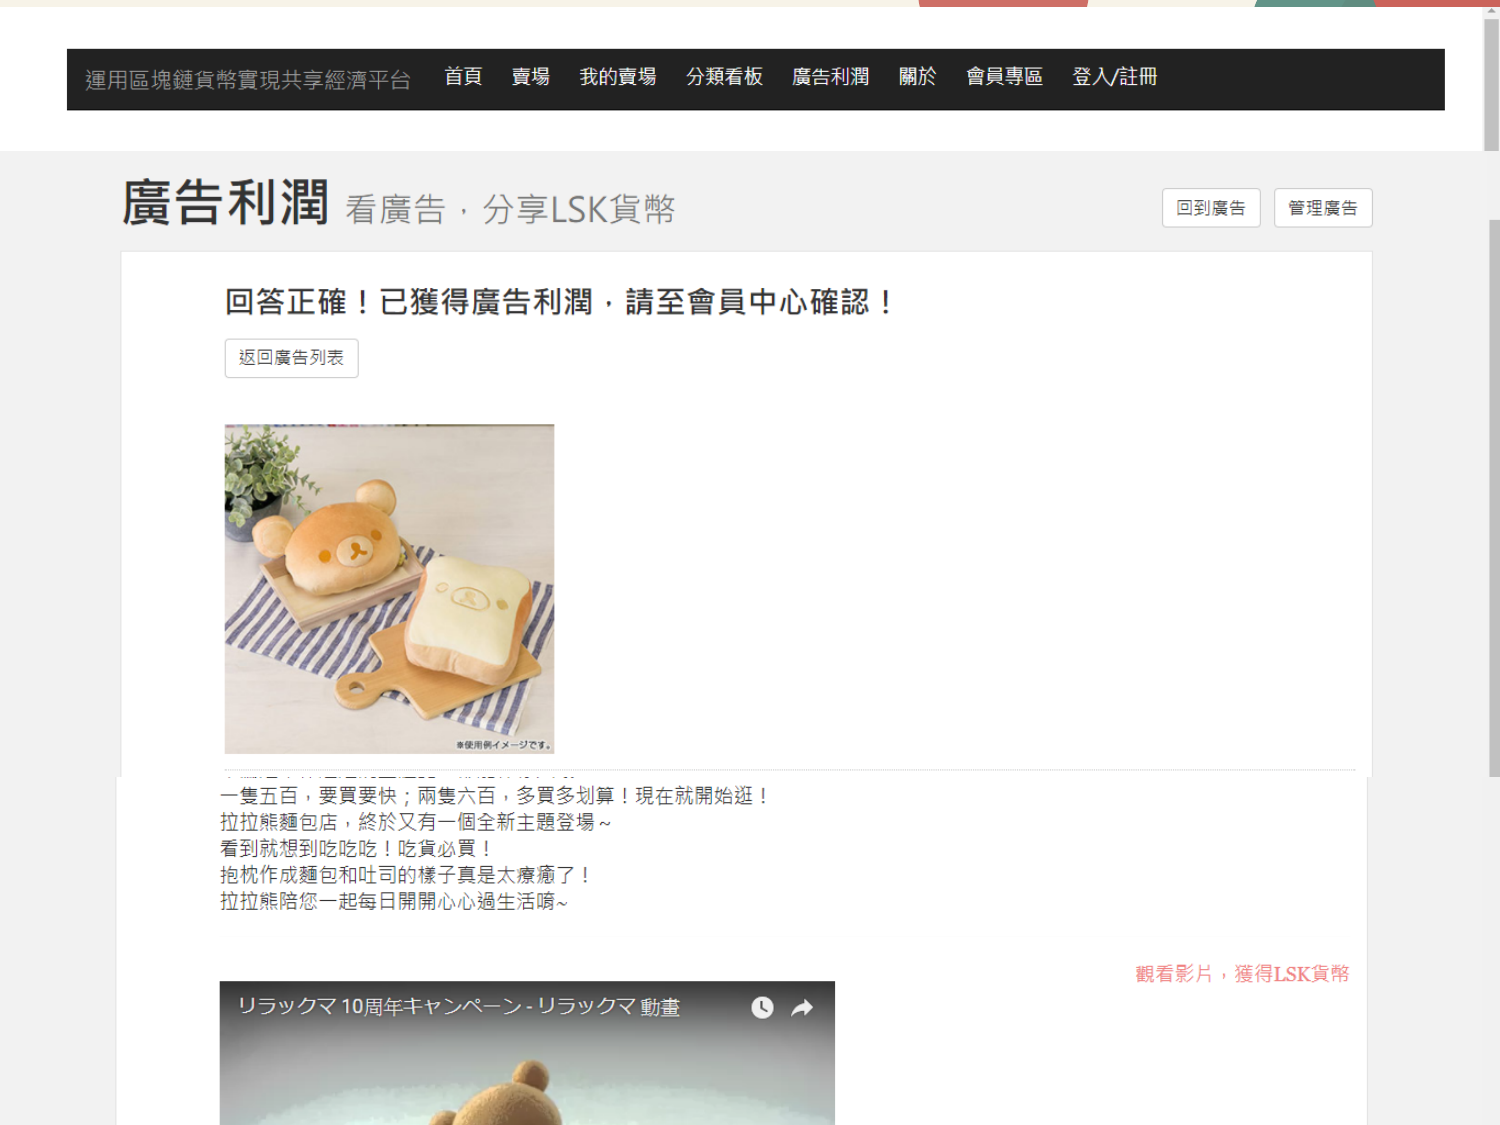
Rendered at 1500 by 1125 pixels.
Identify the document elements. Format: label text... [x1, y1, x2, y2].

picture [0, 7, 1500, 1125]
text_box [918, 0, 1089, 7]
text_box [1254, 0, 1500, 7]
text_box 主要功能 [0, 1, 424, 7]
